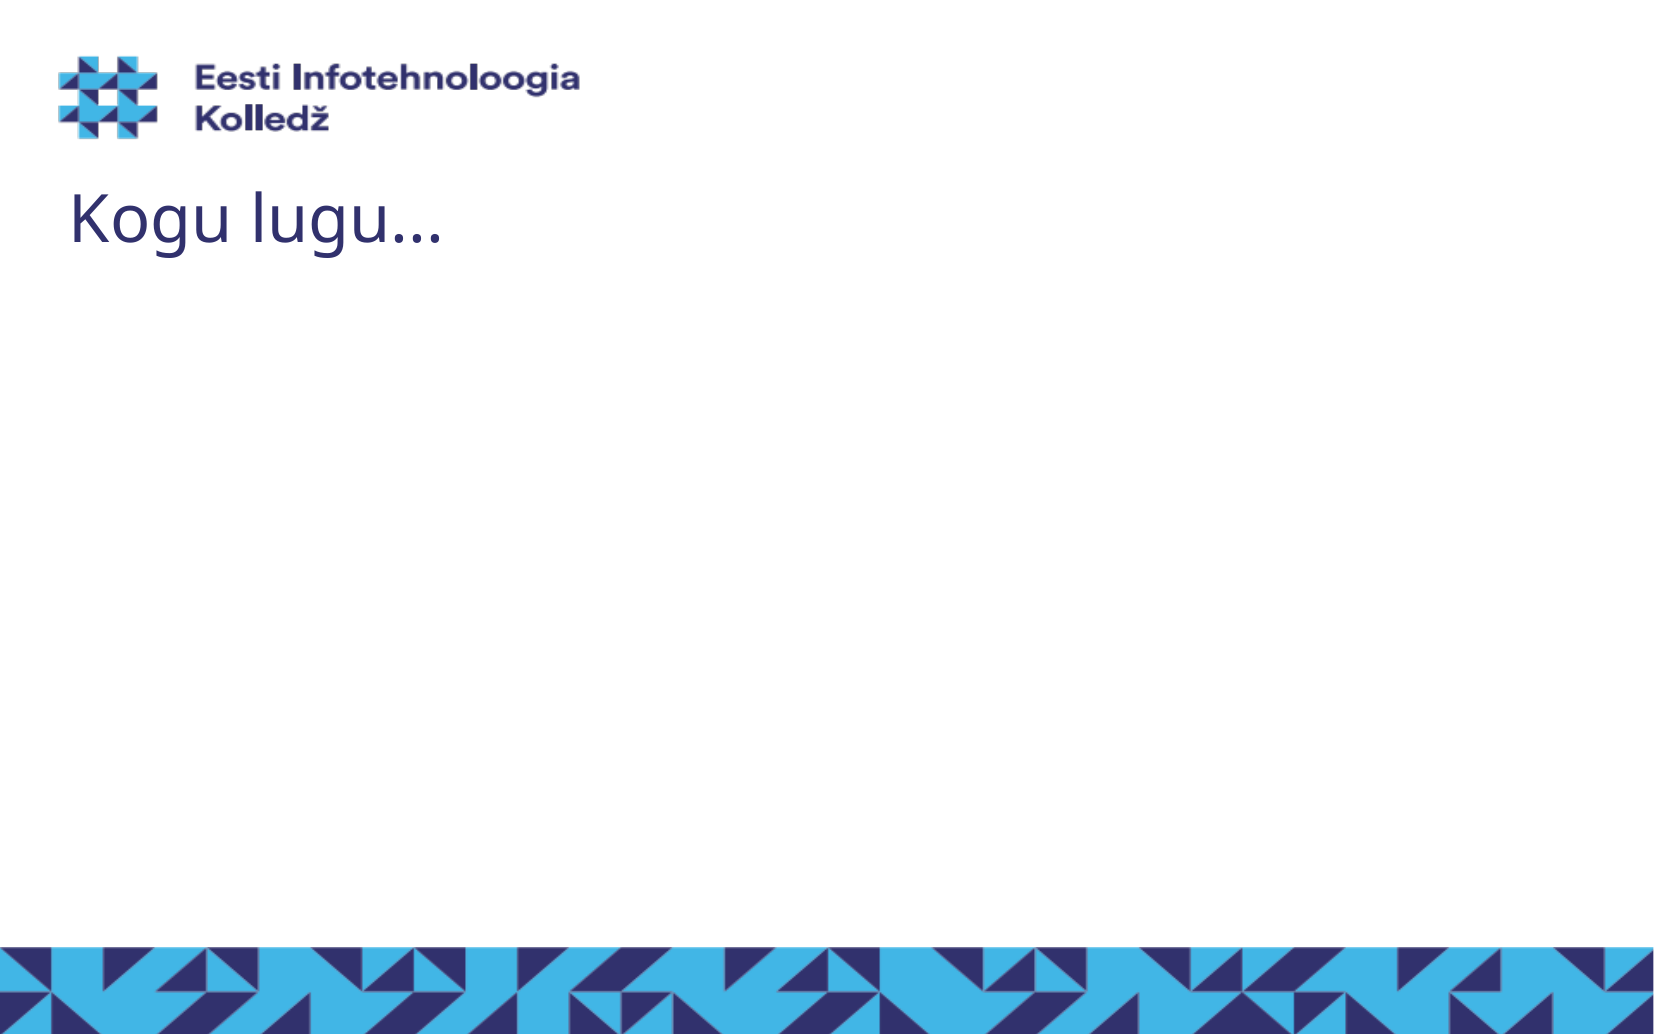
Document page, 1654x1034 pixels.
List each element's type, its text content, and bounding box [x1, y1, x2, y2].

title Kogu lugu... [68, 147, 1536, 286]
